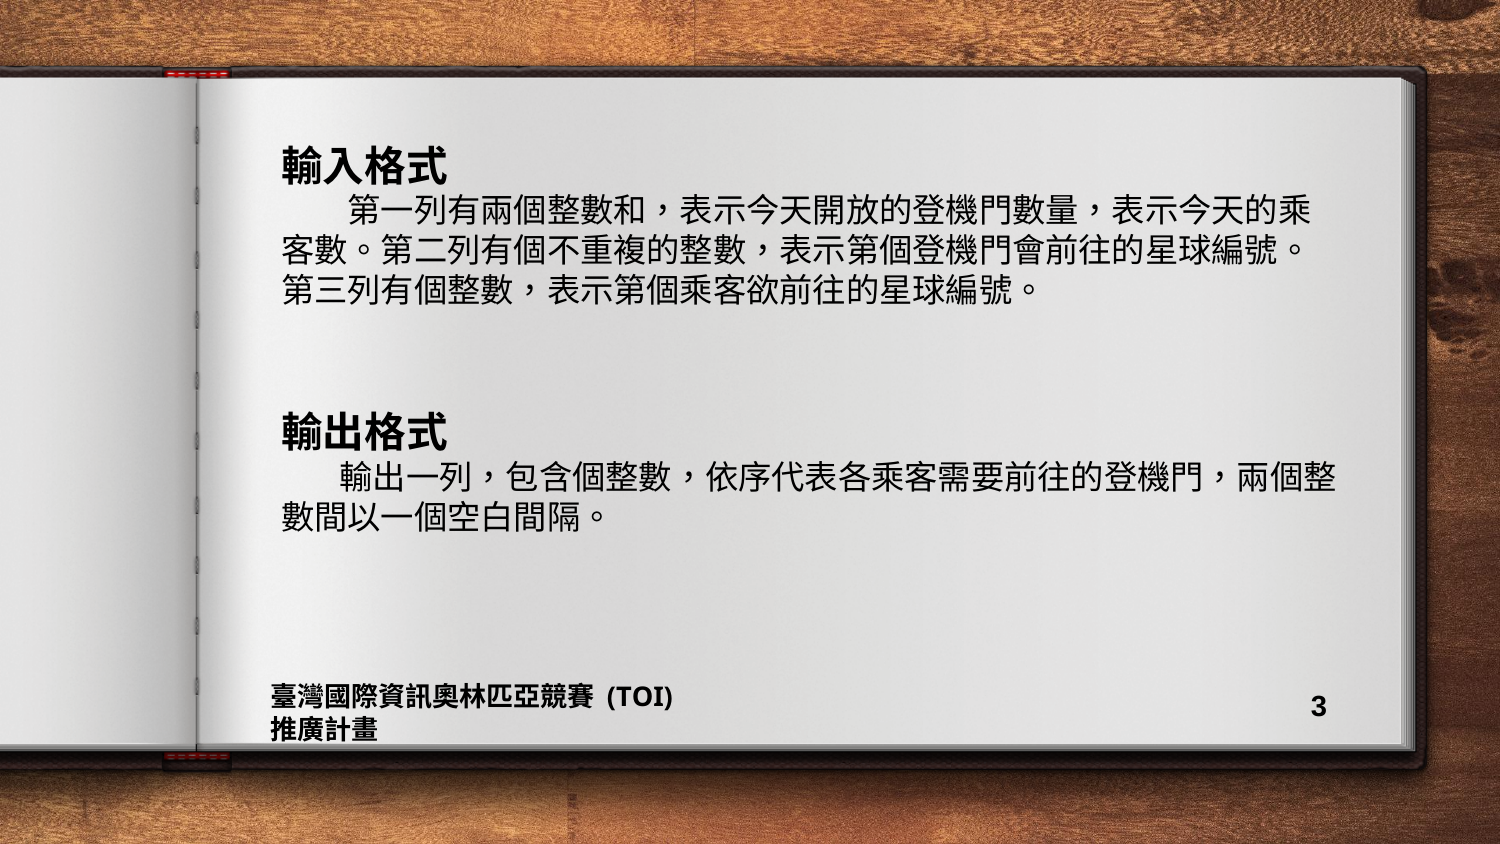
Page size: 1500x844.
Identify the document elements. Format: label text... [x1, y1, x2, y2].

text_box 輸入格式 第一列有兩個整數和，表示今天開放的登機門數量，表示今天的乘客數。第二列有個不重複的整數，表示第個登機門會前往的星球編號。第三列有個整數，表示第個乘客欲前往的星球編號。 [266, 132, 1356, 364]
text_box 輸出格式 輸出一列，包含個整數，依序代表各乘客需要前往的登機門，兩個整數間以一個空白間隔。 [266, 398, 1368, 590]
text_box 3 [1295, 672, 1386, 737]
